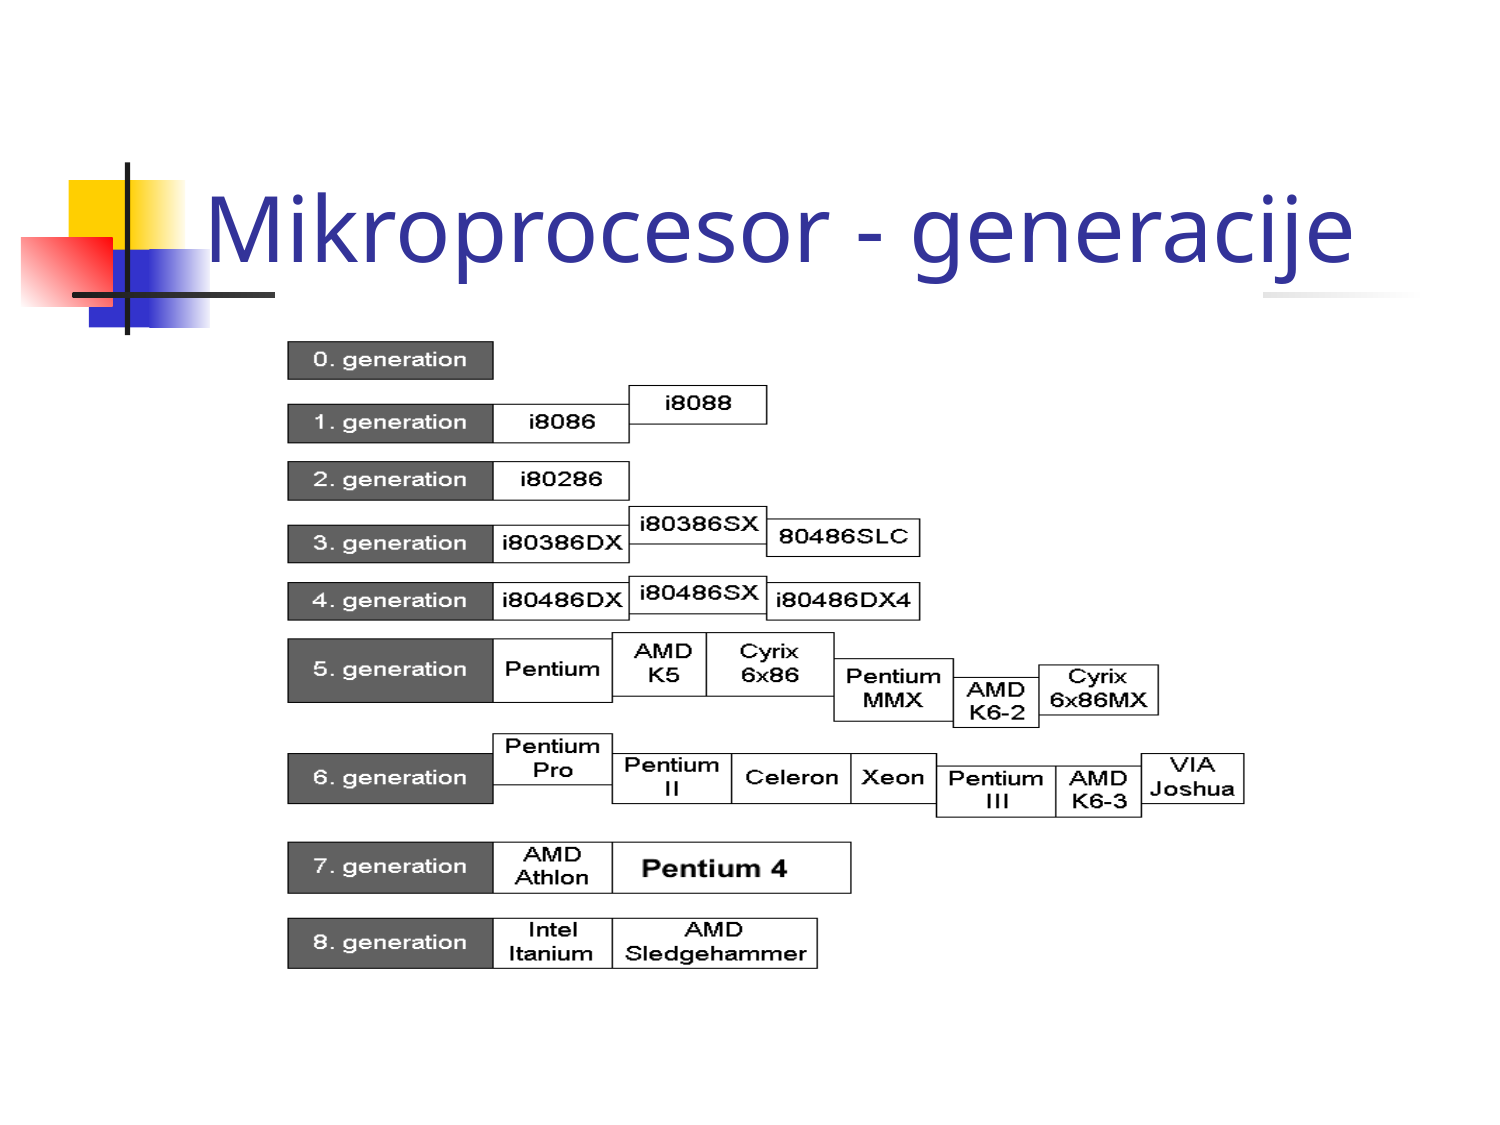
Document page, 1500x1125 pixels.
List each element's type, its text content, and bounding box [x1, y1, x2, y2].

picture [275, 287, 1263, 1021]
title Mikroprocesor - generacije [188, 101, 1468, 289]
